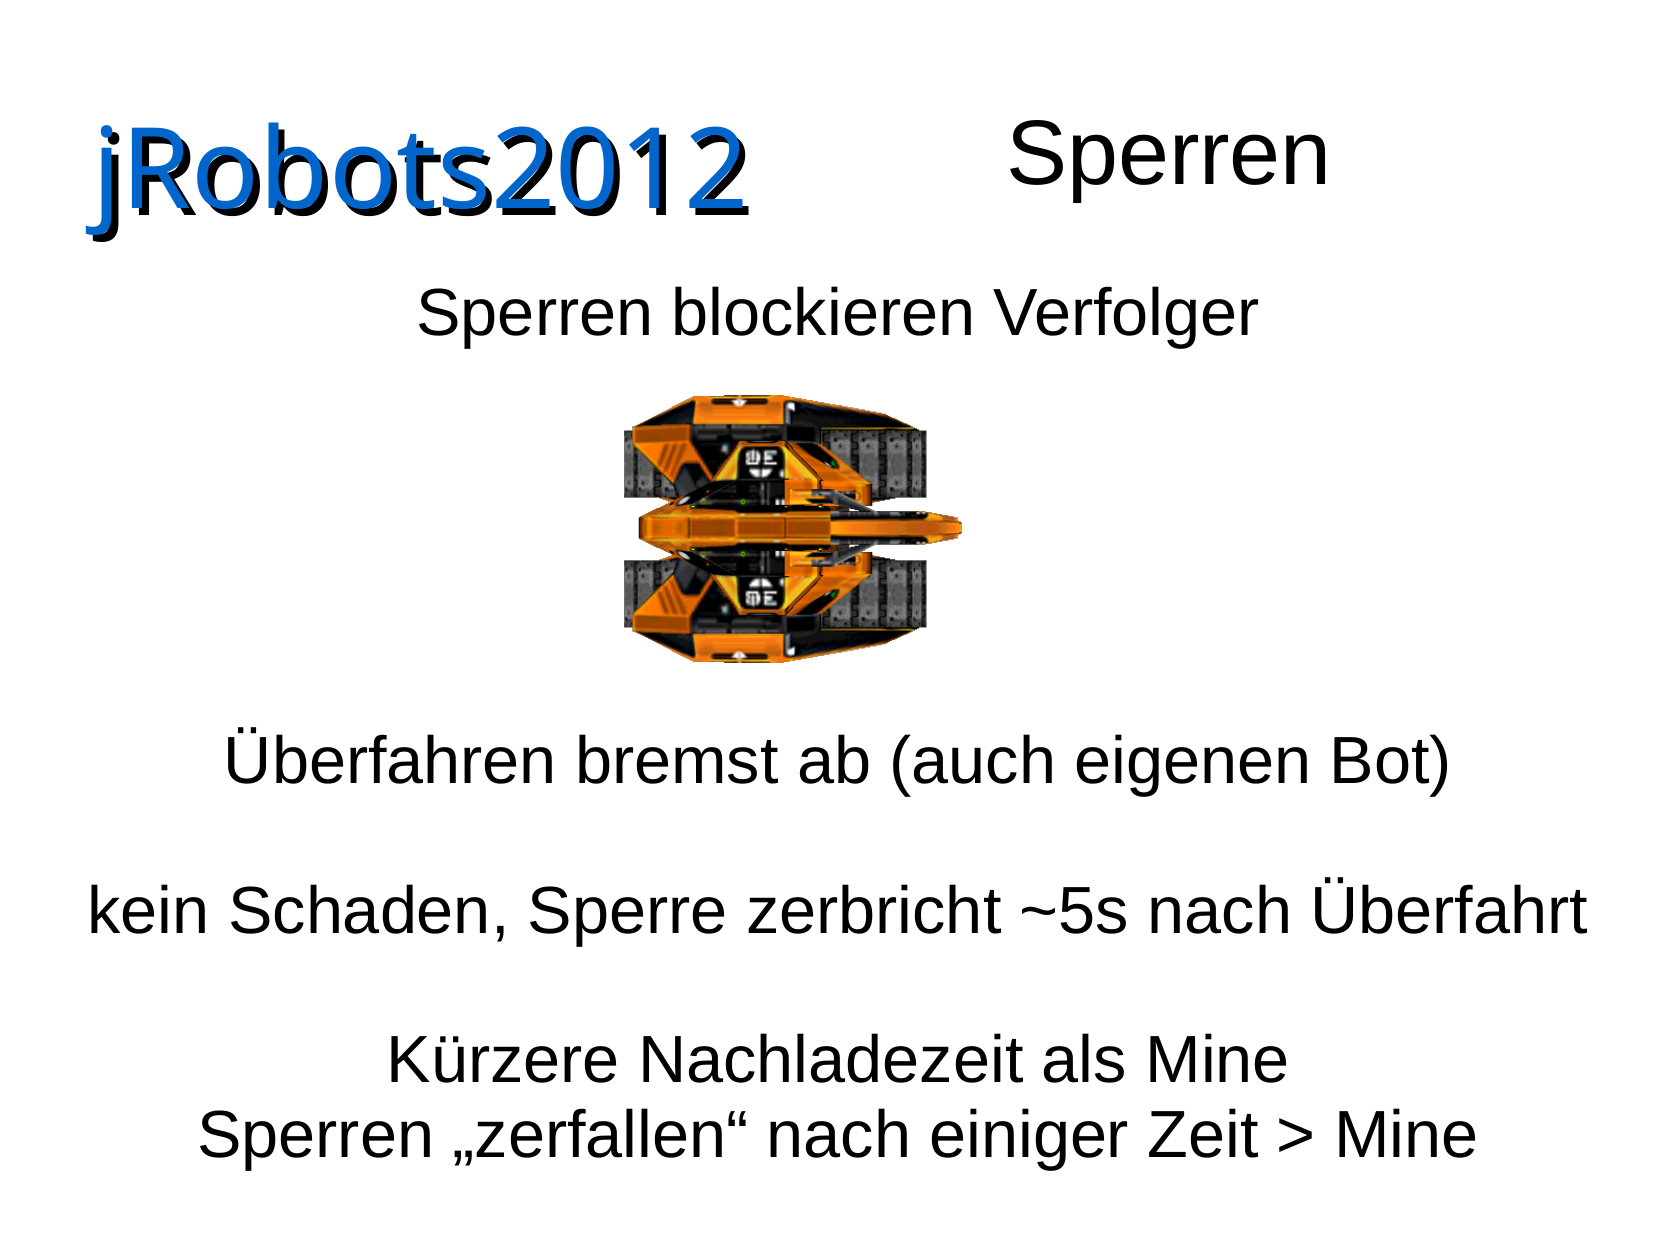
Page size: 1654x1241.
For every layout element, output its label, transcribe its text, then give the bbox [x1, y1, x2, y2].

title Sperren [767, 49, 1571, 257]
subtitle Sperren blockieren Verfolger Überfahren bremst ab (auch eigenen Bot) kein Schaden, Sperre zerbricht ~5s nach Überfahrt Kürzere Nachladezeit als Mine Sperren „zerfallen“ nach einiger Zeit > Mine [82, 265, 1595, 1182]
